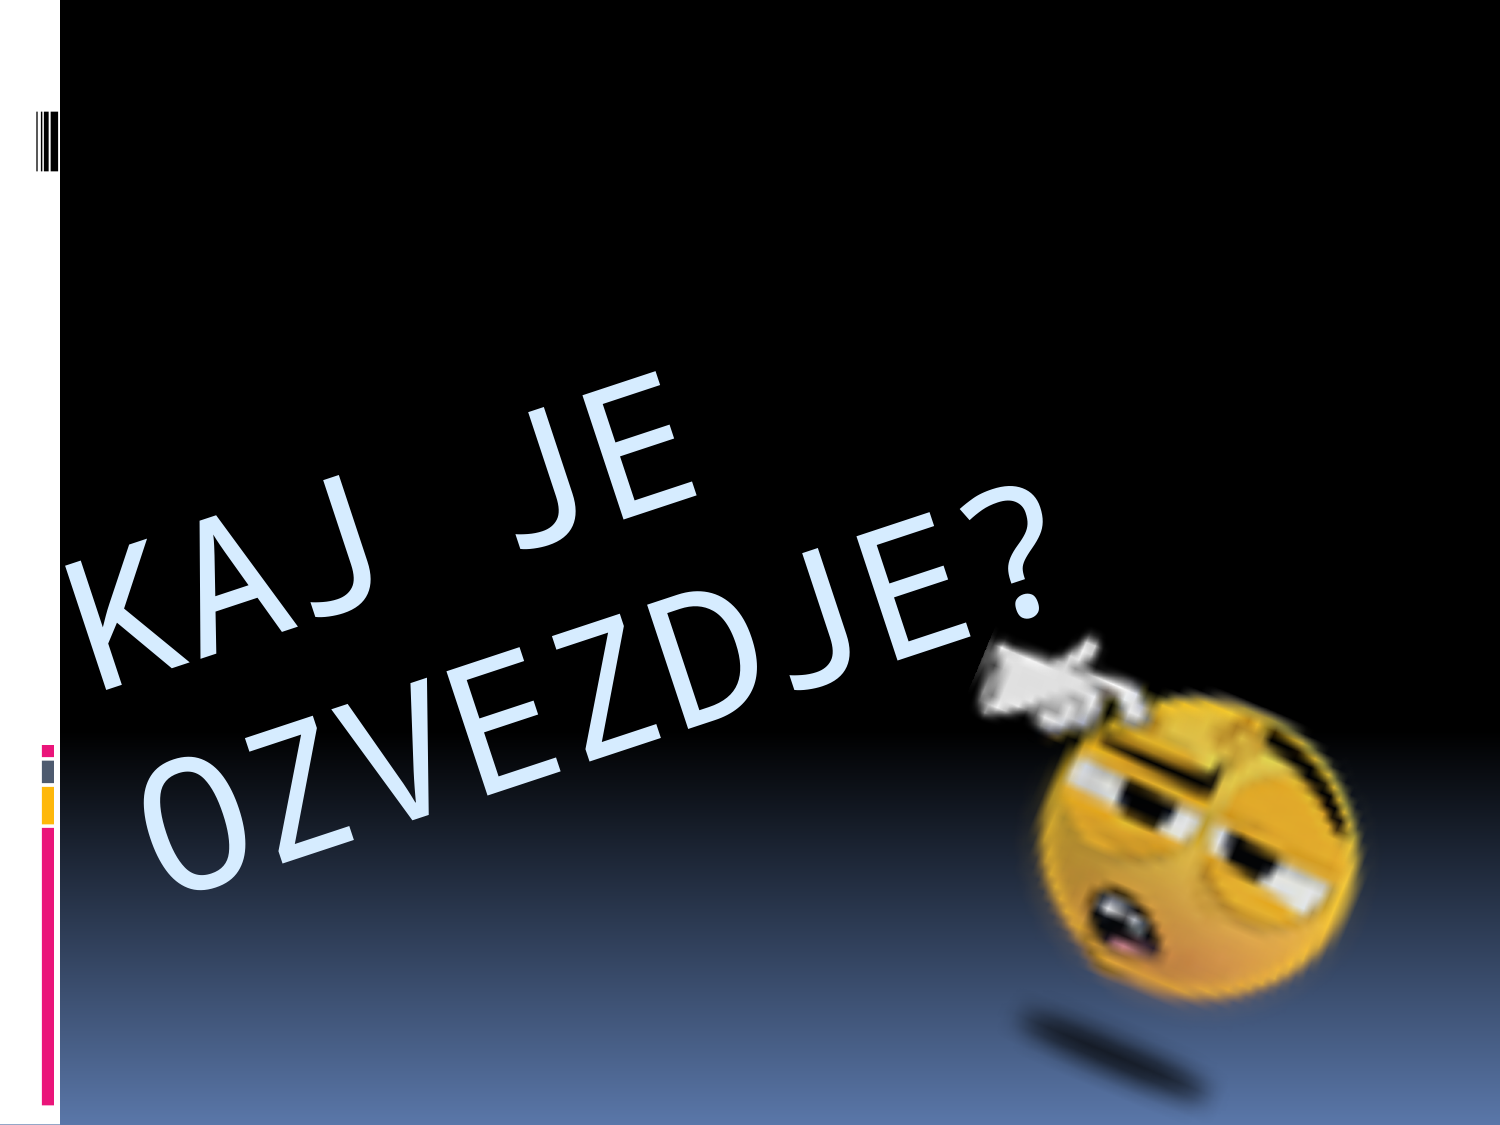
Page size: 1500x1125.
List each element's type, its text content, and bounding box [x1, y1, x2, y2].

title KAJ JE OZVEZDJE? [20, 46, 1500, 685]
picture [843, 585, 1449, 1125]
